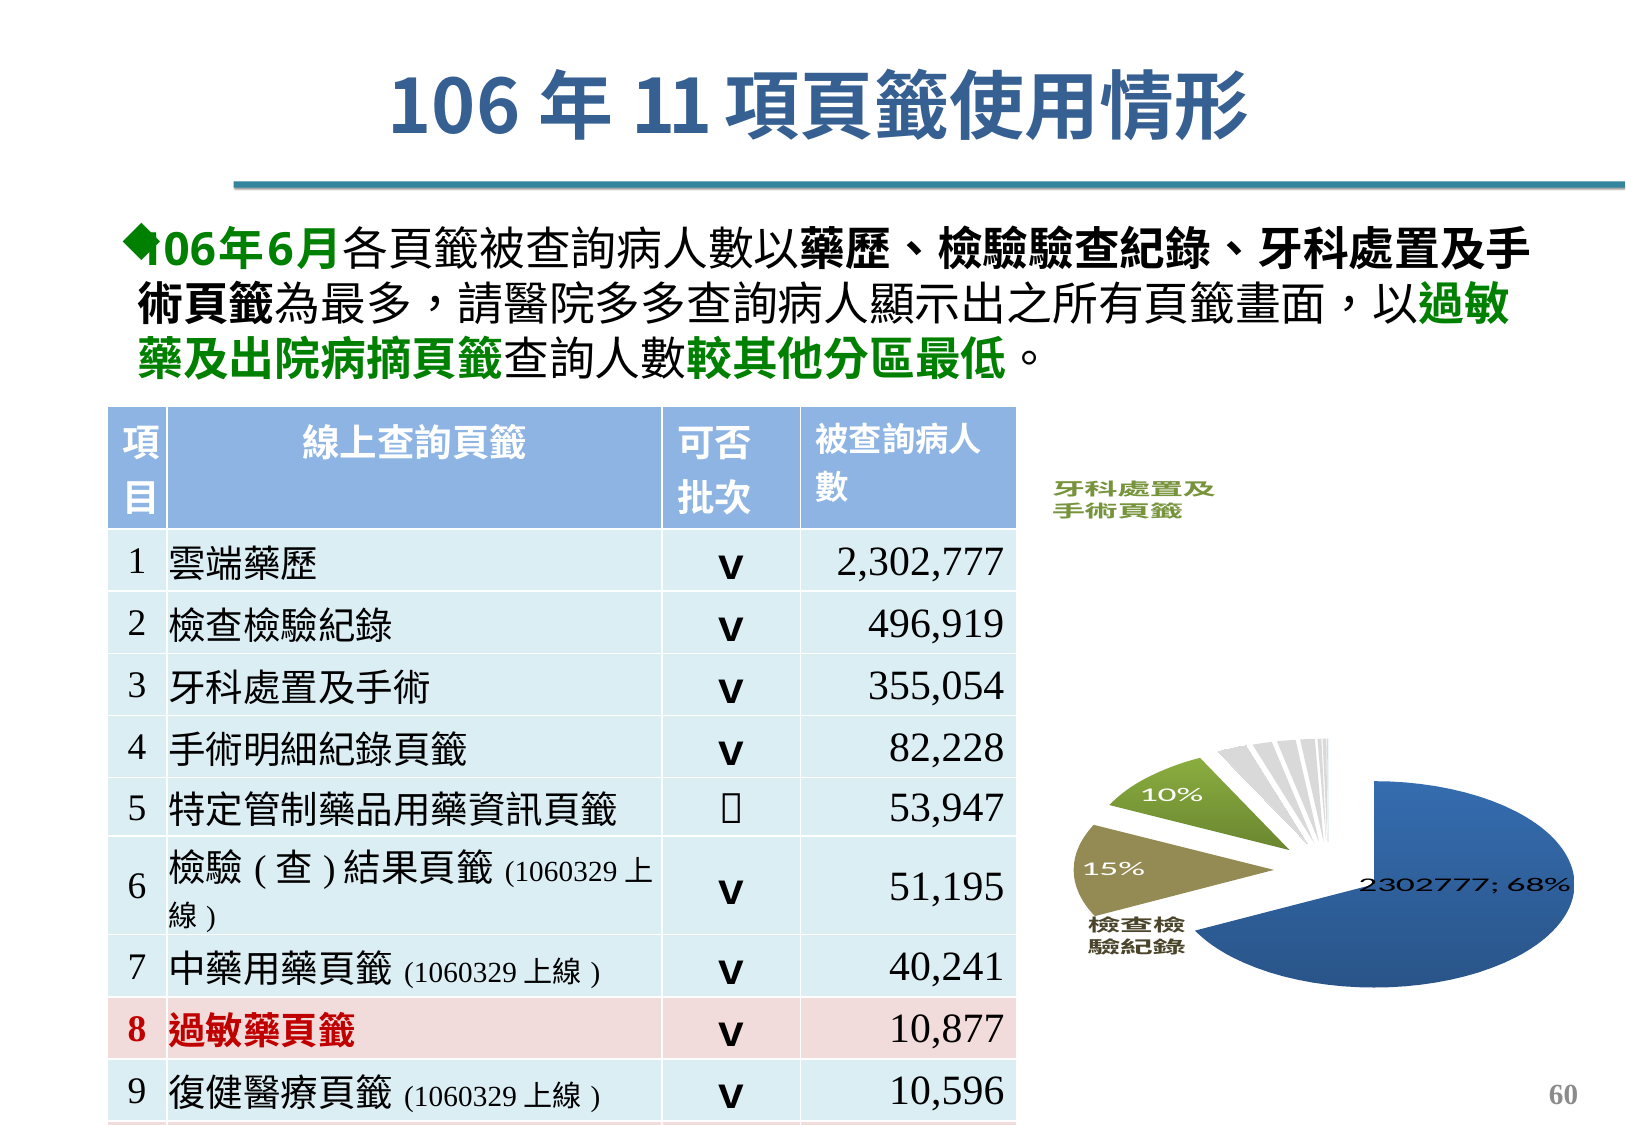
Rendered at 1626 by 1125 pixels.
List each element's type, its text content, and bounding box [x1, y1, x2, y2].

table_cell 過敏藥頁籤 [168, 998, 661, 1058]
table_cell  [663, 778, 800, 835]
table_header 線上查詢頁籤 [168, 407, 661, 528]
table_cell ｖ [663, 837, 800, 934]
slide_number <編號> [1214, 1062, 1594, 1123]
table_cell ｖ [663, 935, 800, 996]
table_cell 4 [108, 716, 166, 777]
table_cell 10,596 [801, 1060, 1016, 1120]
table_cell 手術明細紀錄頁籤 [168, 716, 661, 777]
table_cell 5 [108, 778, 166, 835]
table_cell 40,241 [801, 935, 1016, 996]
table_cell 82,228 [801, 716, 1016, 777]
table_cell ｖ [663, 530, 800, 590]
text_box 106年6月各頁籤被查詢病人數以藥歷、檢驗驗查紀錄、牙科處置及手術頁籤為最多，請醫院多多查詢病人顯示出之所有頁籤畫面，以過敏藥及出院病摘頁籤查詢人數較其他分區最低。 [103, 212, 1557, 398]
table_cell ｖ [663, 1060, 800, 1120]
table_cell 2 [108, 592, 166, 653]
table_cell 牙科處置及手術 [168, 654, 661, 715]
table_cell 51,195 [801, 837, 1016, 934]
table_cell 復健醫療頁籤(1060329上線) [168, 1060, 661, 1120]
table_header 被查詢病人數 [801, 407, 1016, 528]
table_cell 檢驗(查)結果頁籤(1060329上線) [168, 837, 661, 934]
table_cell 雲端藥歷 [168, 530, 661, 590]
table_cell 特定管制藥品用藥資訊頁籤 [168, 778, 661, 835]
table_cell 355,054 [801, 654, 1016, 715]
table_cell 中藥用藥頁籤(1060329上線) [168, 935, 661, 996]
table_cell 496,919 [801, 592, 1016, 653]
table_header 項目 [108, 407, 166, 528]
table_cell ｖ [663, 592, 800, 653]
title 106年11項頁籤使用情形 [80, 27, 1557, 179]
table_cell 檢查檢驗紀錄 [168, 592, 661, 653]
chart [1018, 479, 1625, 1034]
table_cell 1 [108, 530, 166, 590]
table_cell 10,877 [801, 998, 1016, 1058]
table_cell 2,302,777 [801, 530, 1016, 590]
table_cell 3 [108, 654, 166, 715]
table_cell ｖ [663, 998, 800, 1058]
table_cell 6 [108, 837, 166, 934]
table_cell 7 [108, 935, 166, 996]
table_cell ｖ [663, 654, 800, 715]
table_cell 9 [108, 1060, 166, 1120]
table_header 可否批次 [663, 407, 800, 528]
table_cell 53,947 [801, 778, 1016, 835]
table_cell 8 [108, 998, 166, 1058]
table_cell ｖ [663, 716, 800, 777]
